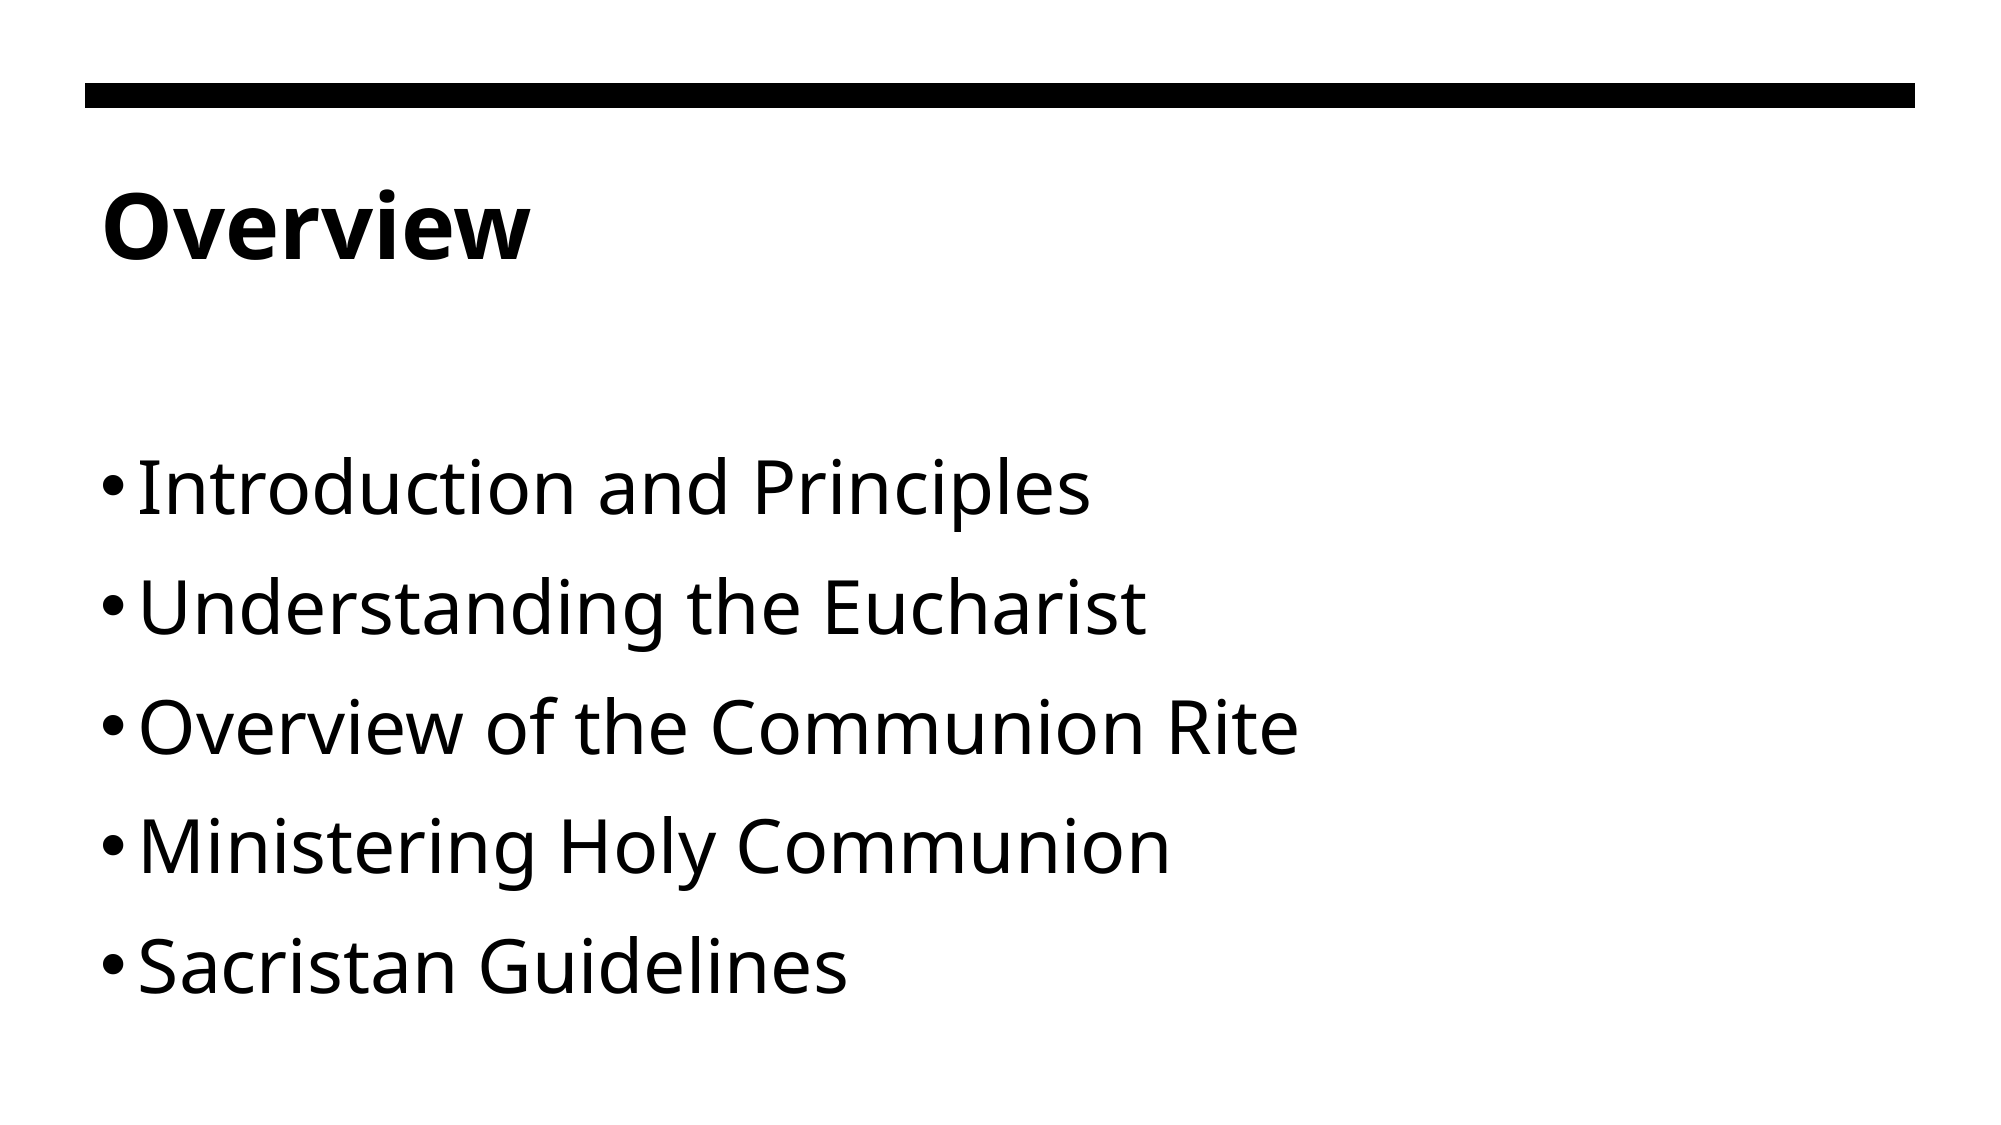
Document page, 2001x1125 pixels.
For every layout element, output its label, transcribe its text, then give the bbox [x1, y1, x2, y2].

list Introduction and Principles Understanding the Eucharist Overview of the Communion Rite Ministering Holy Communion Sacristan Guidelines [85, 423, 1916, 1042]
title Overview [85, 160, 1916, 401]
